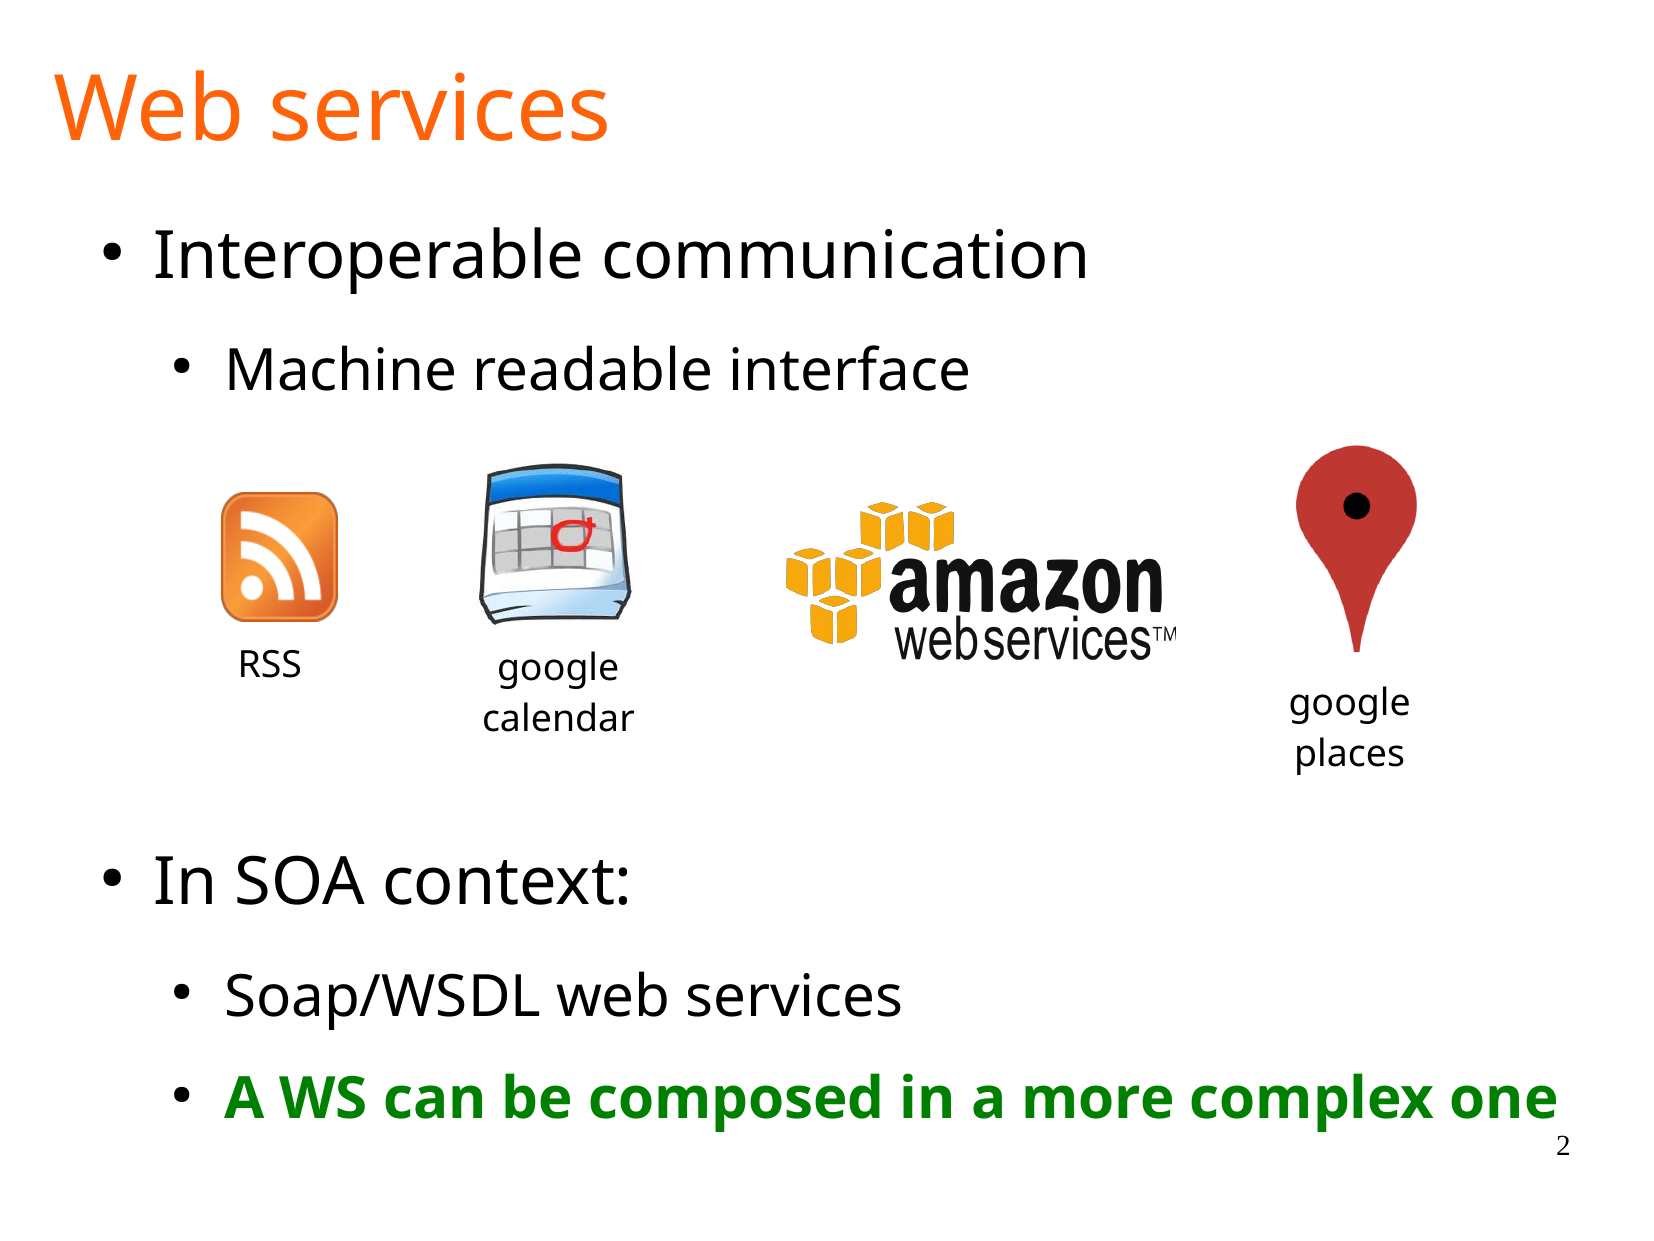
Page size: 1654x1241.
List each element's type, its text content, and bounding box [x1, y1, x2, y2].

text_box google calendar [445, 632, 671, 732]
title Web services [53, 11, 1542, 198]
list In SOA context: Soap/WSDL web services A WS can be composed in a more complex one [82, 833, 1571, 1138]
picture [473, 443, 634, 632]
picture [1286, 442, 1424, 659]
list Interoperable communication Machine readable interface [82, 207, 1571, 416]
picture [786, 502, 1176, 660]
picture [221, 492, 338, 622]
text_box google places [1237, 668, 1463, 768]
text_box RSS [222, 630, 336, 688]
